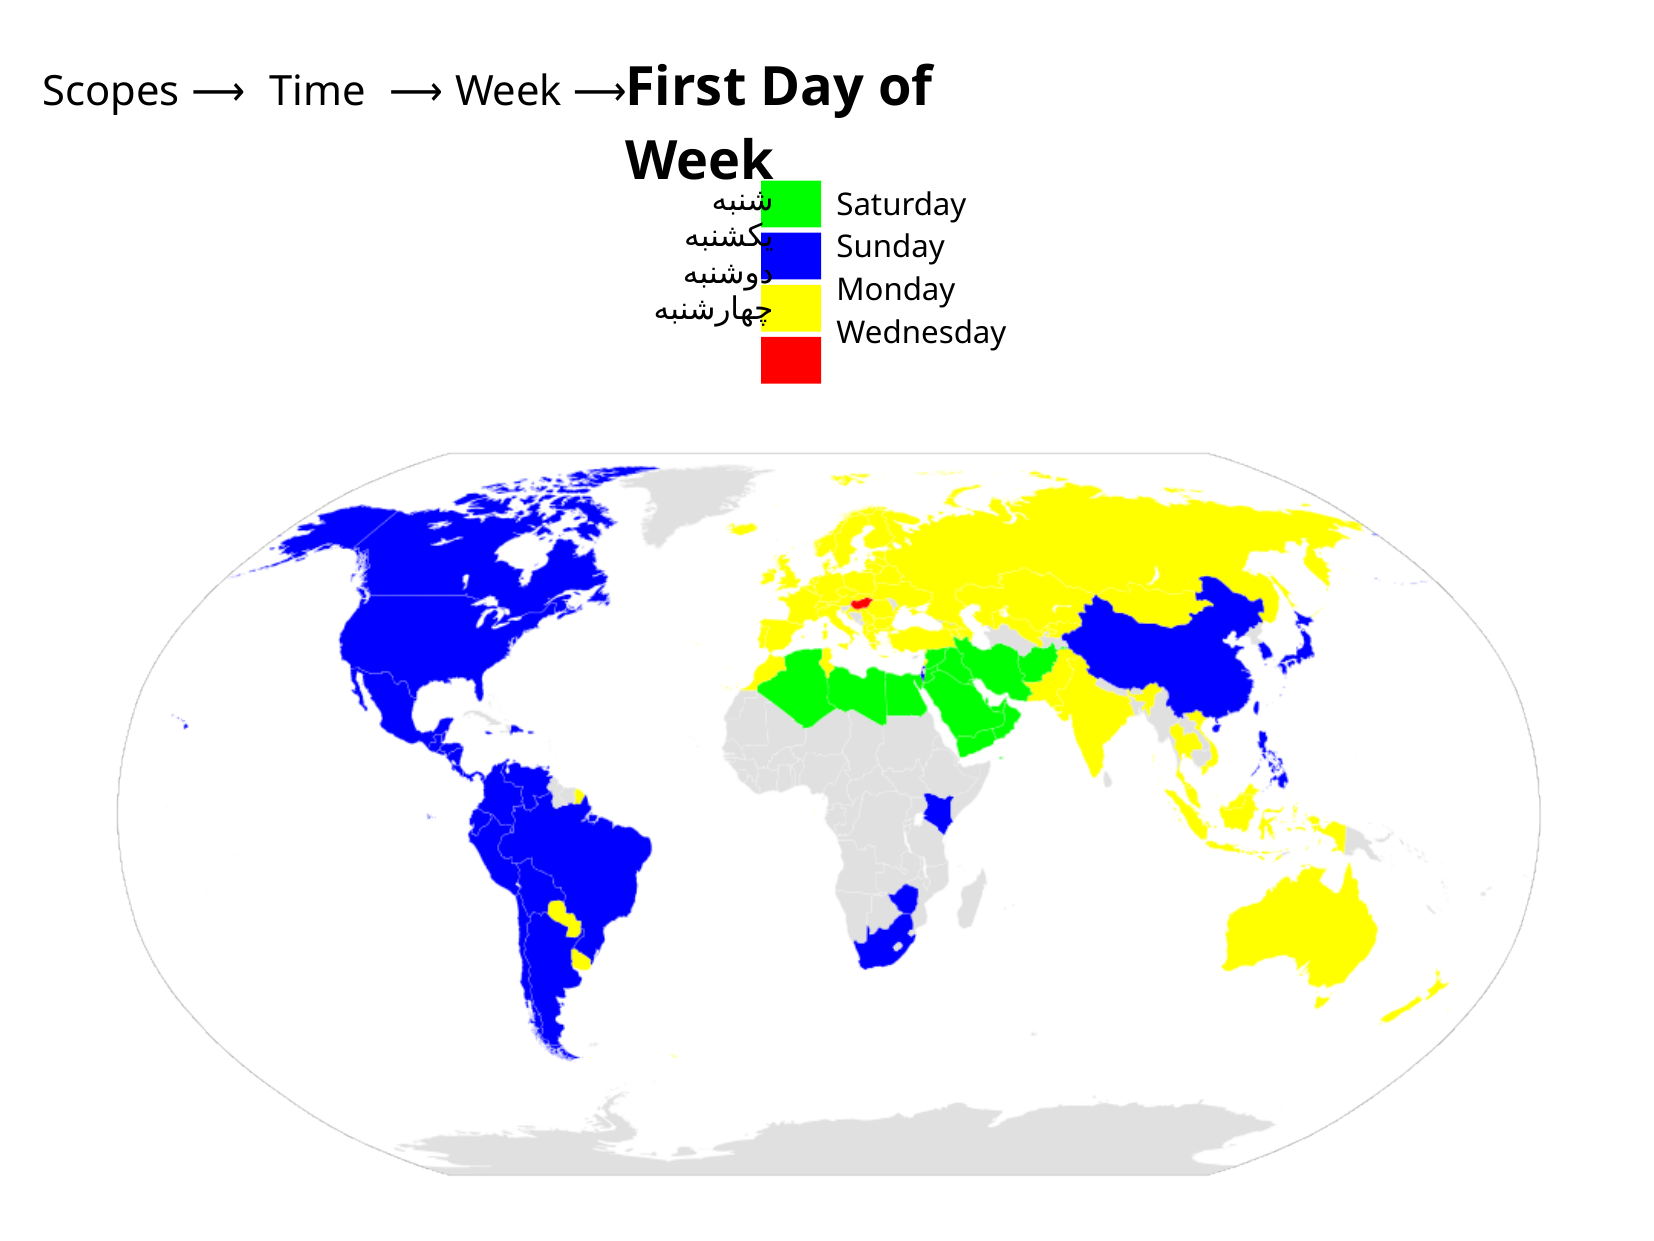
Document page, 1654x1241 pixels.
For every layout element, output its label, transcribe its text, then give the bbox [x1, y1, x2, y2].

text_box [768, 180, 821, 228]
text_box [768, 284, 821, 332]
text_box شنبه یکشنبه دوشنبه چهارشنبه [638, 174, 768, 395]
text_box First Day of Week [610, 40, 1110, 153]
text_box [768, 336, 821, 384]
text_box [768, 232, 821, 280]
picture [109, 445, 1549, 1184]
text_box Saturday Sunday Monday Wednesday [821, 174, 1007, 394]
text_box Scopes ⟶ Time ⟶ Week ⟶ [27, 53, 613, 158]
